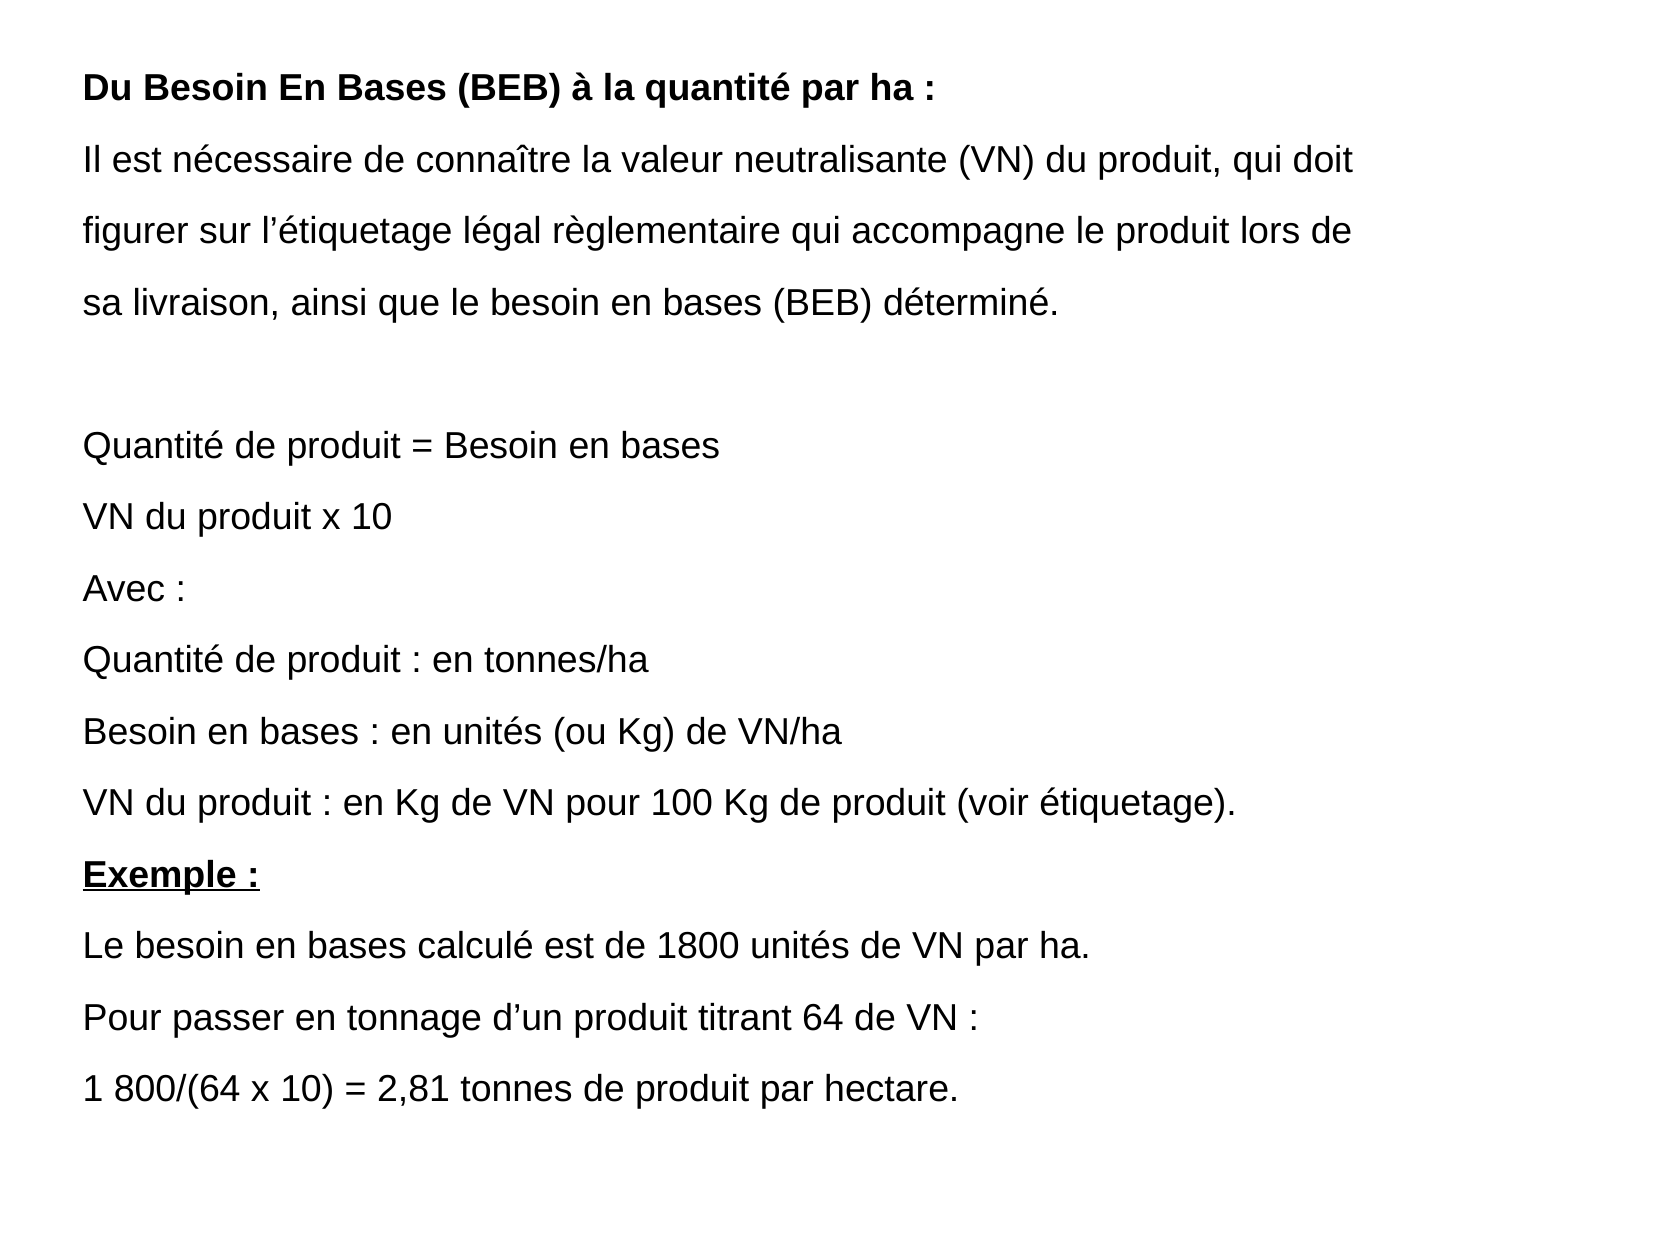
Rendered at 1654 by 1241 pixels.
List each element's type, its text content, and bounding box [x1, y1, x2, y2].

list Du Besoin En Bases (BEB) à la quantité par ha : Il est nécessaire de connaître la valeur neutralisante (VN) du produit, qui doit figurer sur l’étiquetage légal règlementaire qui accompagne le produit lors de sa livraison, ainsi que le besoin en bases (BEB) déterminé. Quantité de produit = Besoin en bases VN du produit x 10 Avec : Quantité de produit : en tonnes/ha Besoin en bases : en unités (ou Kg) de VN/ha VN du produit : en Kg de VN pour 100 Kg de produit (voir étiquetage). Exemple : Le besoin en bases calculé est de 1800 unités de VN par ha. Pour passer en tonnage d’un produit titrant 64 de VN : 1 800/(64 x 10) = 2,81 tonnes de produit par hectare. [82, 66, 1538, 1195]
